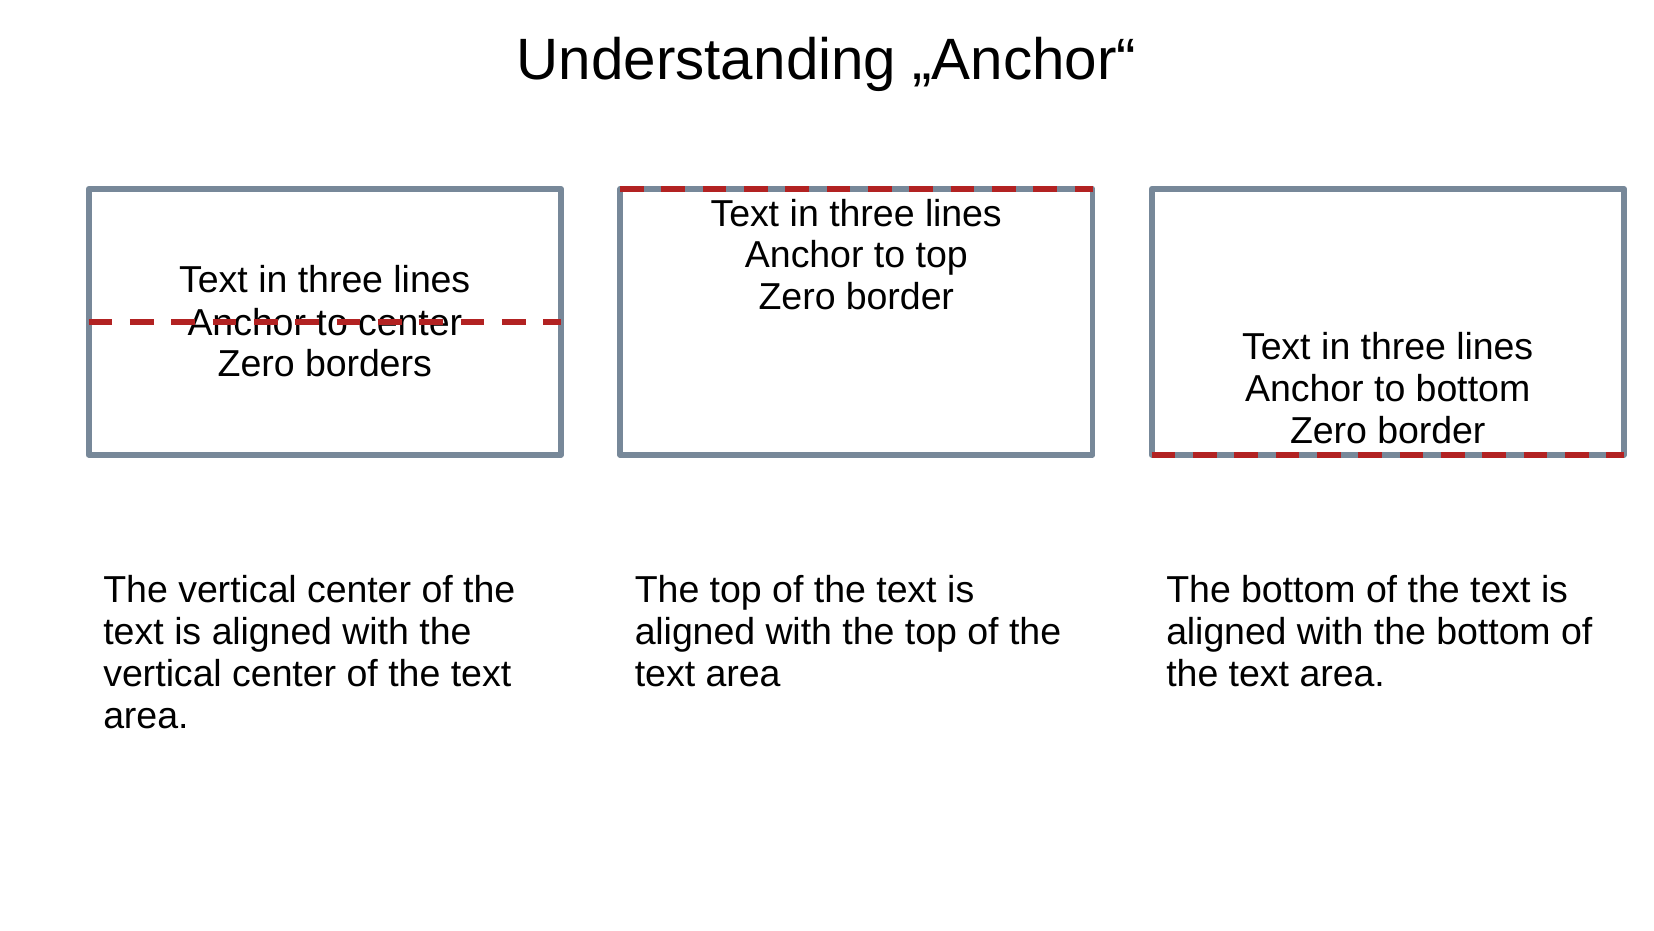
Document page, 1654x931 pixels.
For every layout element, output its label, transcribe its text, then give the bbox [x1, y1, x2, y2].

text_box The bottom of the text is aligned with the bottom of the text area. [1151, 561, 1625, 798]
text_box The vertical center of the text is aligned with the vertical center of the text area. [88, 561, 562, 798]
text_box Text in three lines Anchor to center Zero borders [88, 188, 562, 455]
title Understanding „Anchor“ [0, 0, 1654, 119]
text_box The top of the text is aligned with the top of the text area [620, 561, 1093, 798]
text_box Text in three lines Anchor to bottom Zero border [1151, 188, 1625, 455]
text_box Text in three lines Anchor to top Zero border [620, 188, 1093, 455]
